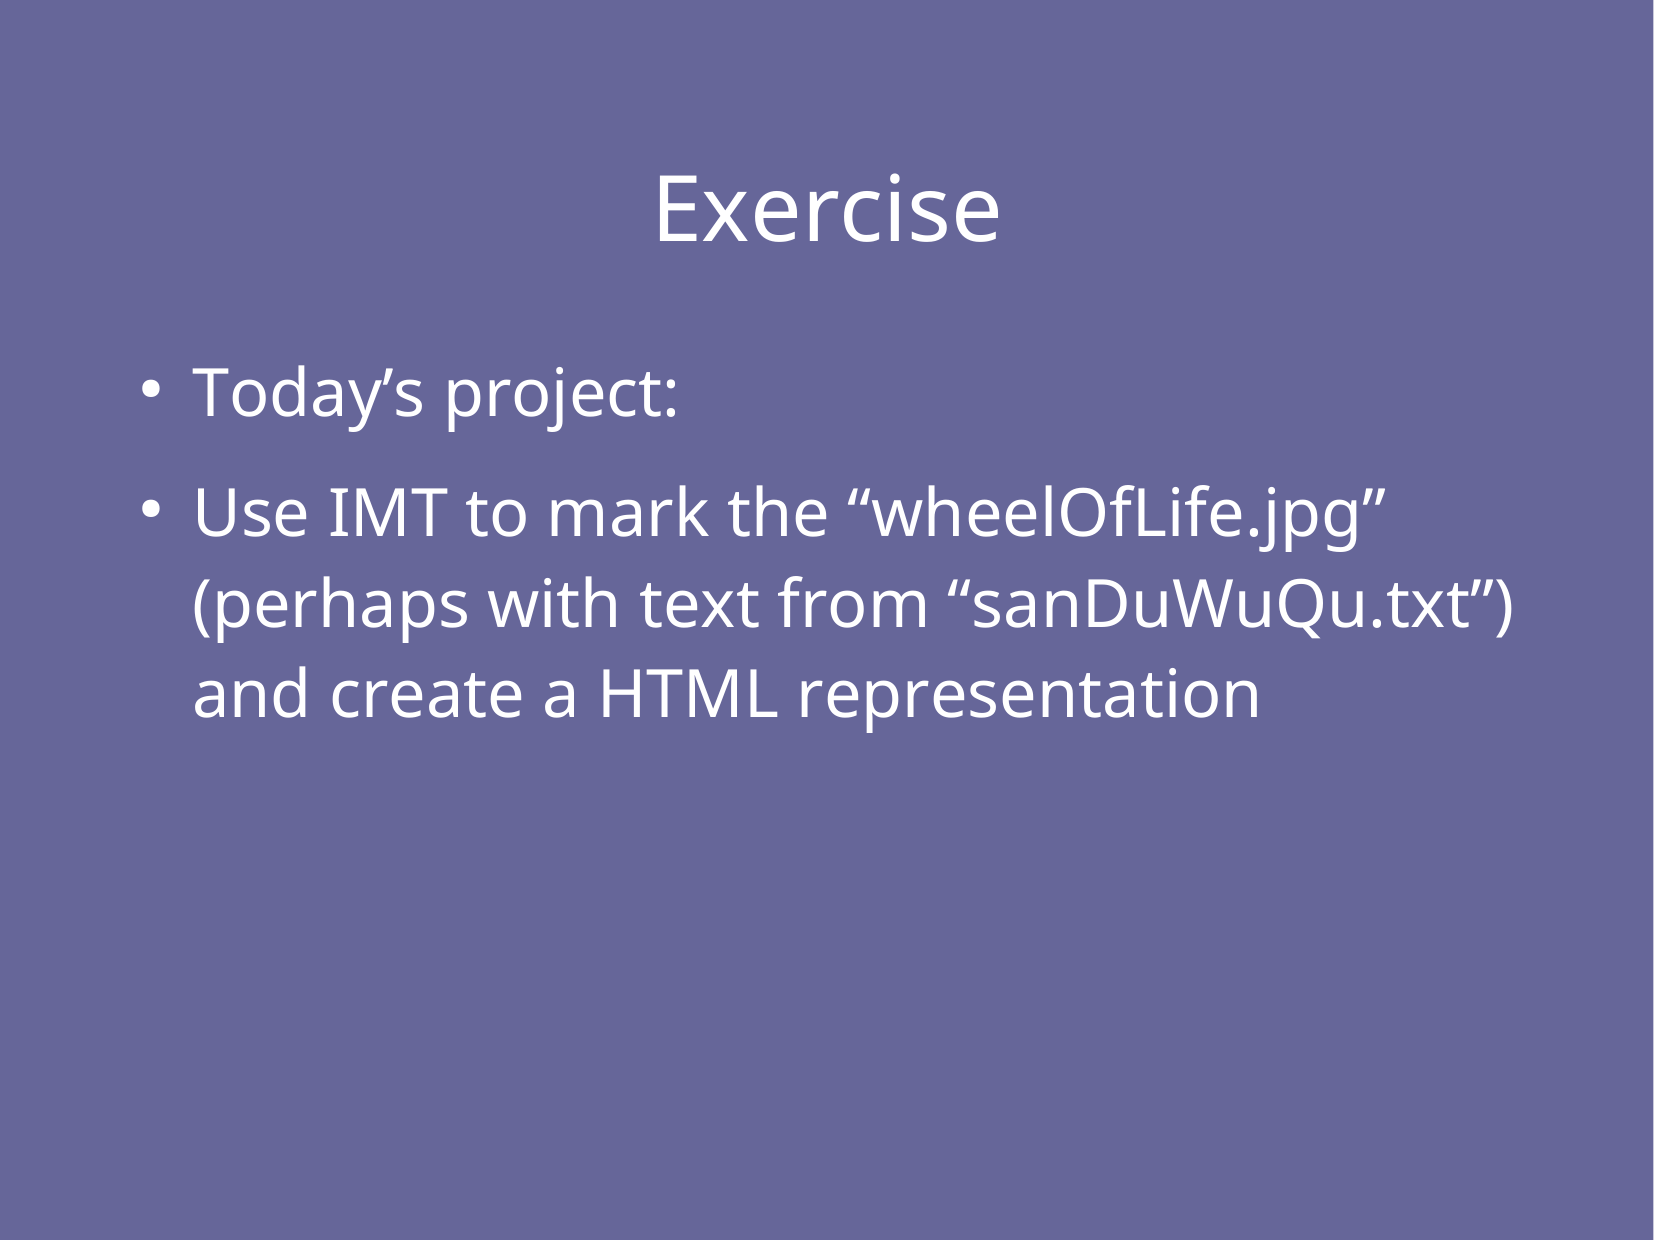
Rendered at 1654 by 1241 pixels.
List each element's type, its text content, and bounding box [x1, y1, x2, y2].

title Exercise [121, 102, 1534, 310]
list Today’s project: Use IMT to mark the “wheelOfLife.jpg” (perhaps with text from “sanDuWuQu.txt”) and create a HTML representation [121, 344, 1534, 1127]
